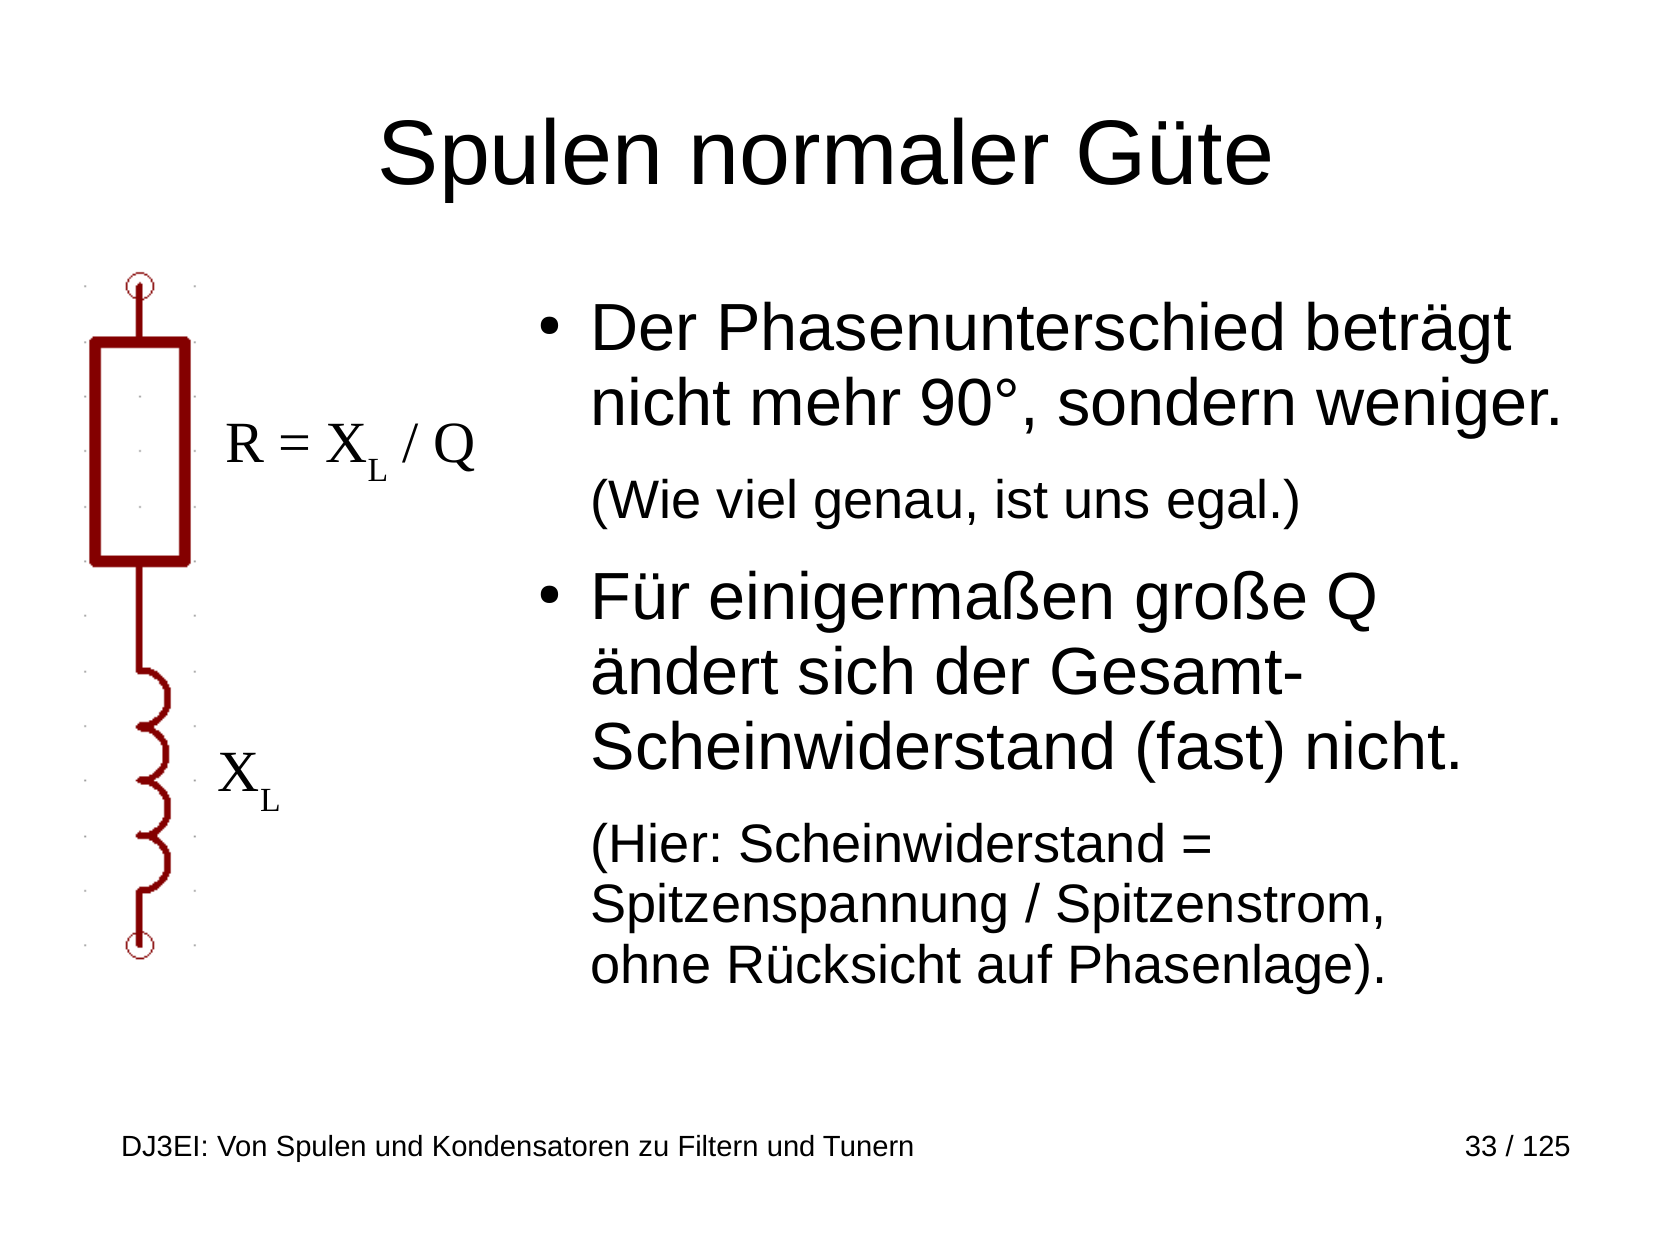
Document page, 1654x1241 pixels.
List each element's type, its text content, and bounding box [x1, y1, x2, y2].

picture [73, 261, 206, 981]
list Der Phasenunterschied beträgt nicht mehr 90°, sondern weniger. (Wie viel genau, ist uns egal.) Für einigermaßen große Q ändert sich der Gesamt-Scheinwiderstand (fast) nicht. (Hier: Scheinwiderstand = Spitzenspannung / Spitzenstrom, ohne Rücksicht auf Phasenlage). [519, 290, 1571, 1063]
title Spulen normaler Güte [82, 49, 1571, 257]
text_box R = XL / Q [210, 402, 491, 497]
text_box XL [203, 732, 296, 826]
